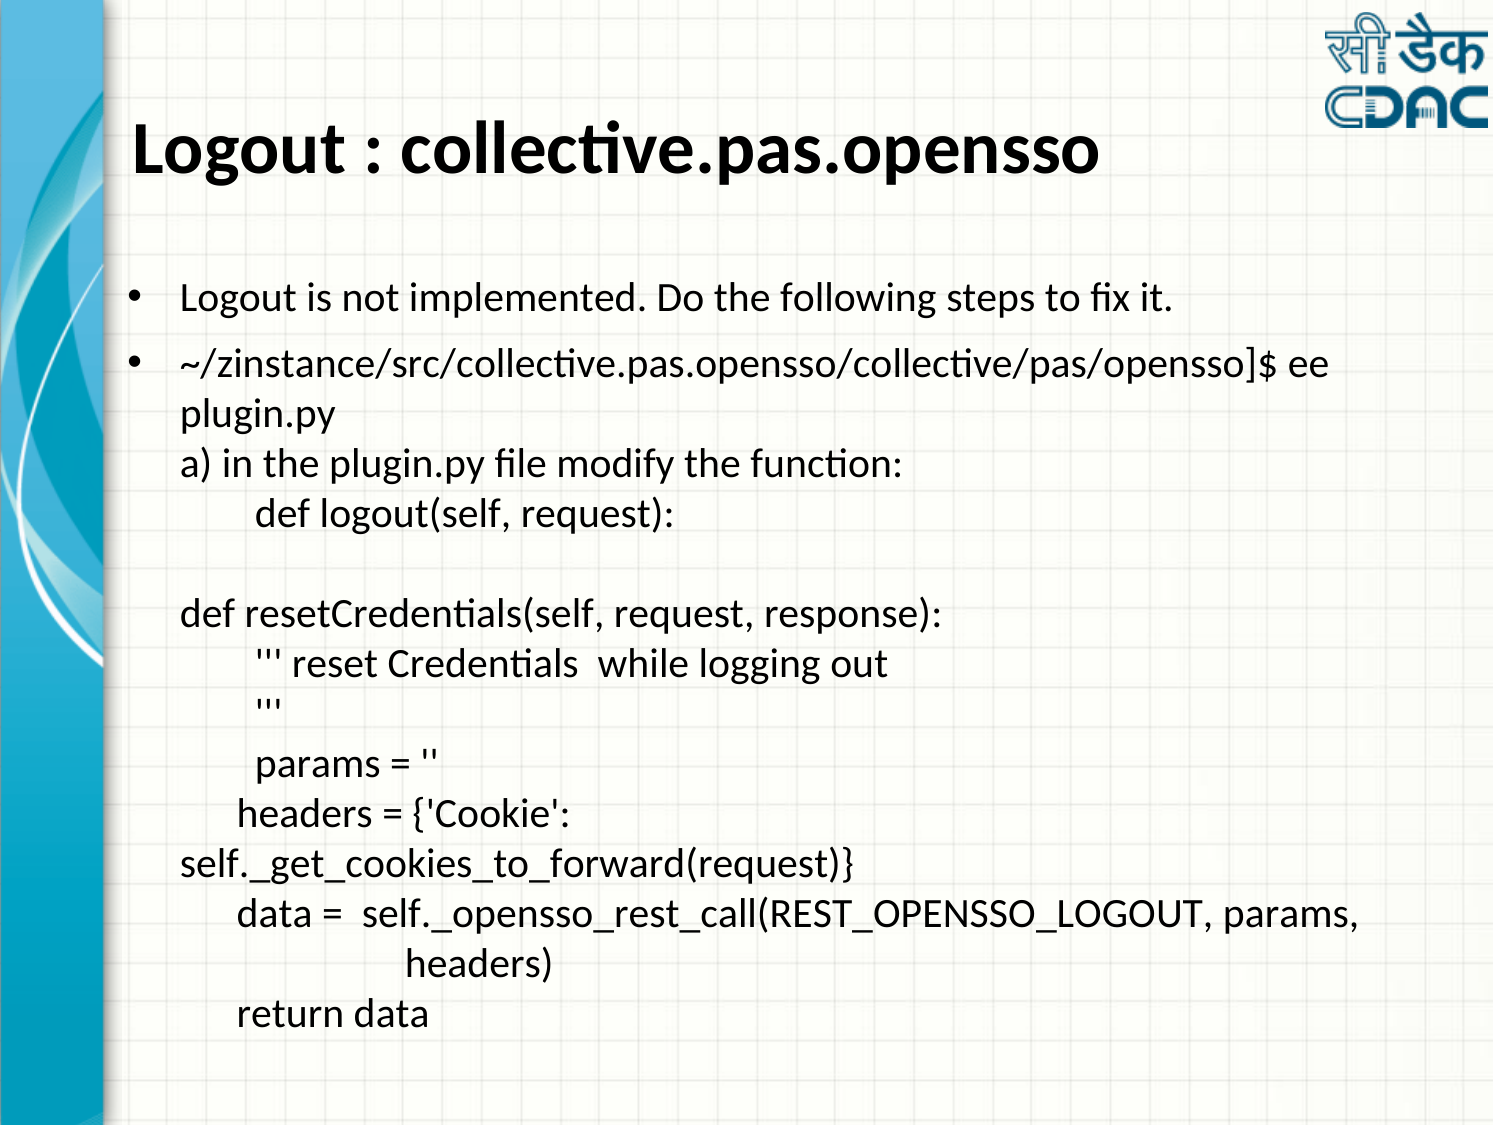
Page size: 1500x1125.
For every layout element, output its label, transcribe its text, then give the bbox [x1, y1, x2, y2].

text_box Logout is not implemented. Do the following steps to fix it. ~/zinstance/src/collective.pas.opensso/collective/pas/opensso]$ ee plugin.py a) in the plugin.py file modify the function: def logout(self, request): def resetCredentials(self, request, response): ''' reset Credentials while logging out ''' params = '' headers = {'Cookie': self._get_cookies_to_forward(request)} data = self._opensso_rest_call(REST_OPENSSO_LOGOUT, params, headers) return data [112, 262, 1463, 1005]
picture [0, 0, 1493, 1125]
text_box Logout : collective.pas.opensso [117, 49, 1468, 238]
